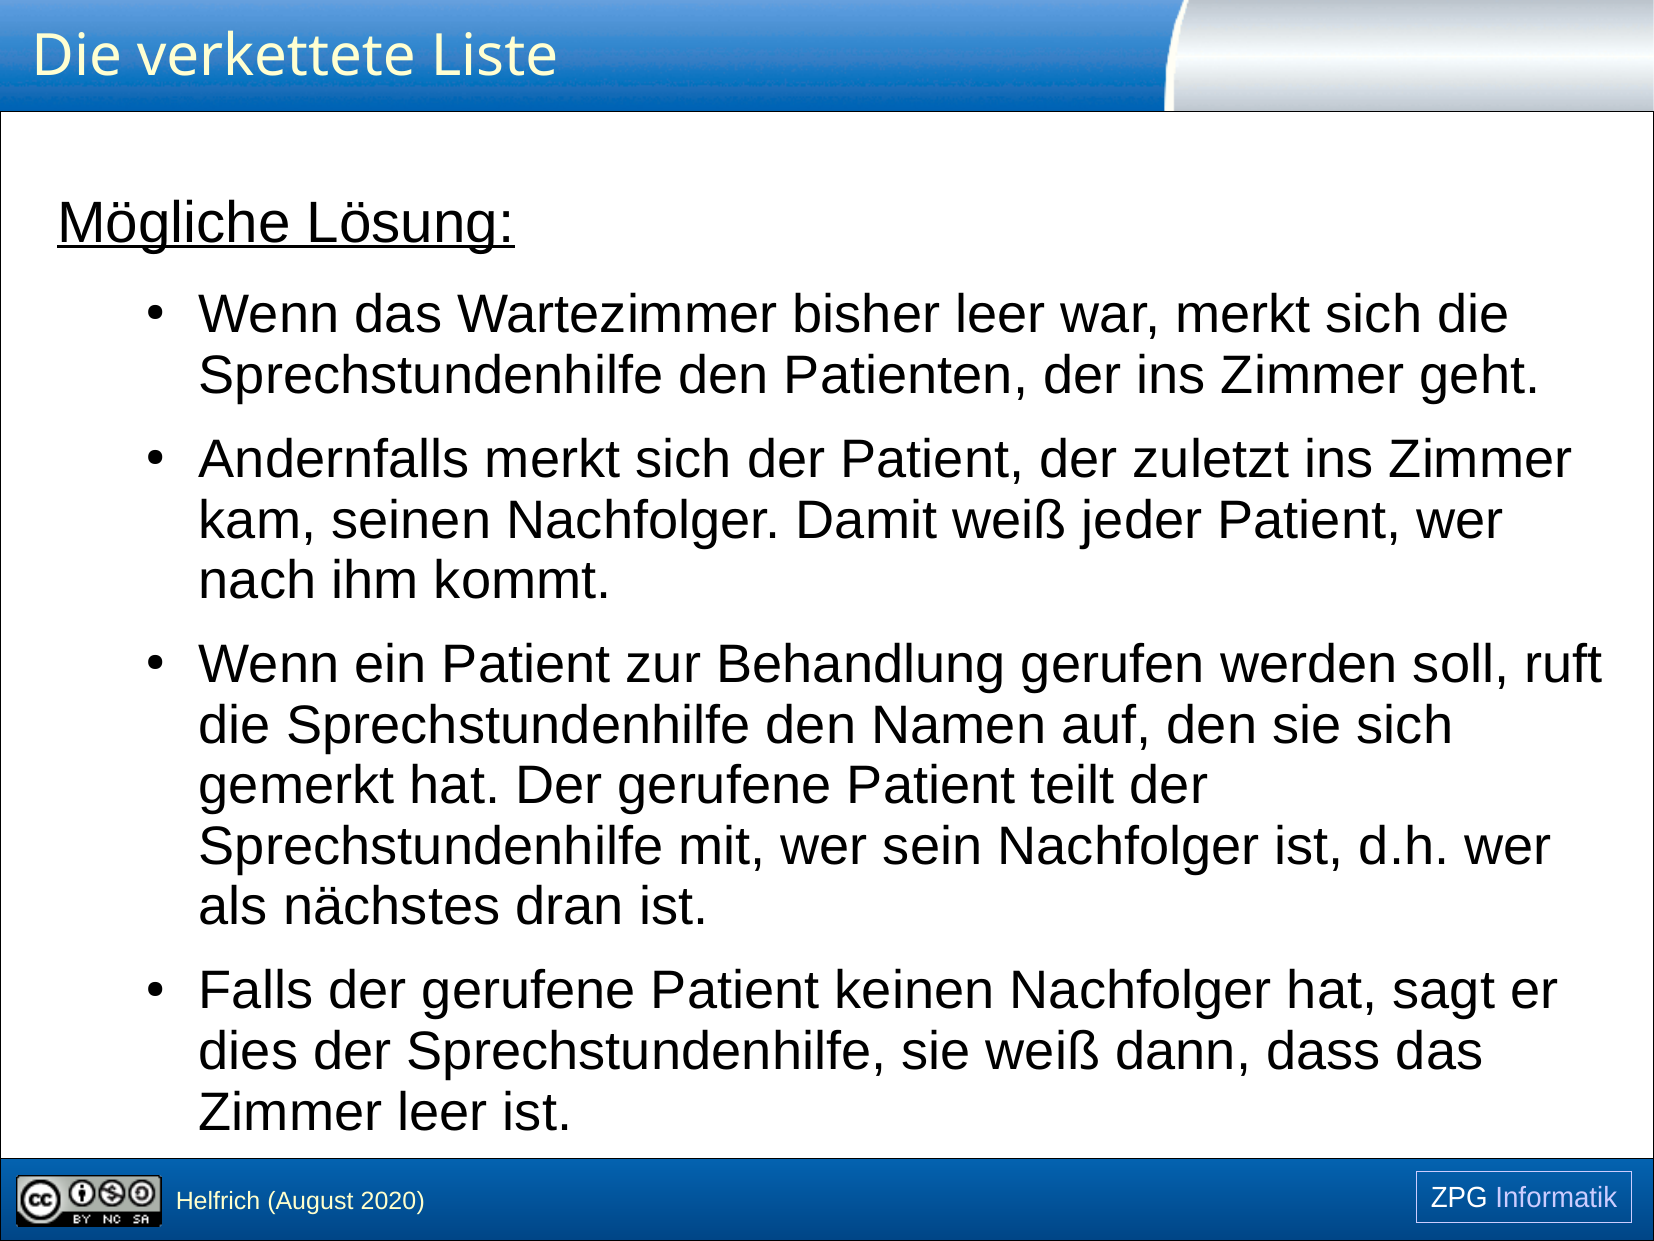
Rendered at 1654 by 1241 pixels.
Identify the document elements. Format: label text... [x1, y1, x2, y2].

list Mögliche Lösung: Wenn das Wartezimmer bisher leer war, merkt sich die Sprechstundenhilfe den Patienten, der ins Zimmer geht. Andernfalls merkt sich der Patient, der zuletzt ins Zimmer kam, seinen Nachfolger. Damit weiß jeder Patient, wer nach ihm kommt. Wenn ein Patient zur Behandlung gerufen werden soll, ruft die Sprechstundenhilfe den Namen auf, den sie sich gemerkt hat. Der gerufene Patient teilt der Sprechstundenhilfe mit, wer sein Nachfolger ist, d.h. wer als nächstes dran ist. Falls der gerufene Patient keinen Nachfolger hat, sagt er dies der Sprechstundenhilfe, sie weiß dann, dass das Zimmer leer ist. [57, 189, 1605, 1142]
picture [16, 1175, 162, 1227]
picture [0, 0, 1654, 111]
title Die verkettete Liste [31, 14, 1151, 92]
